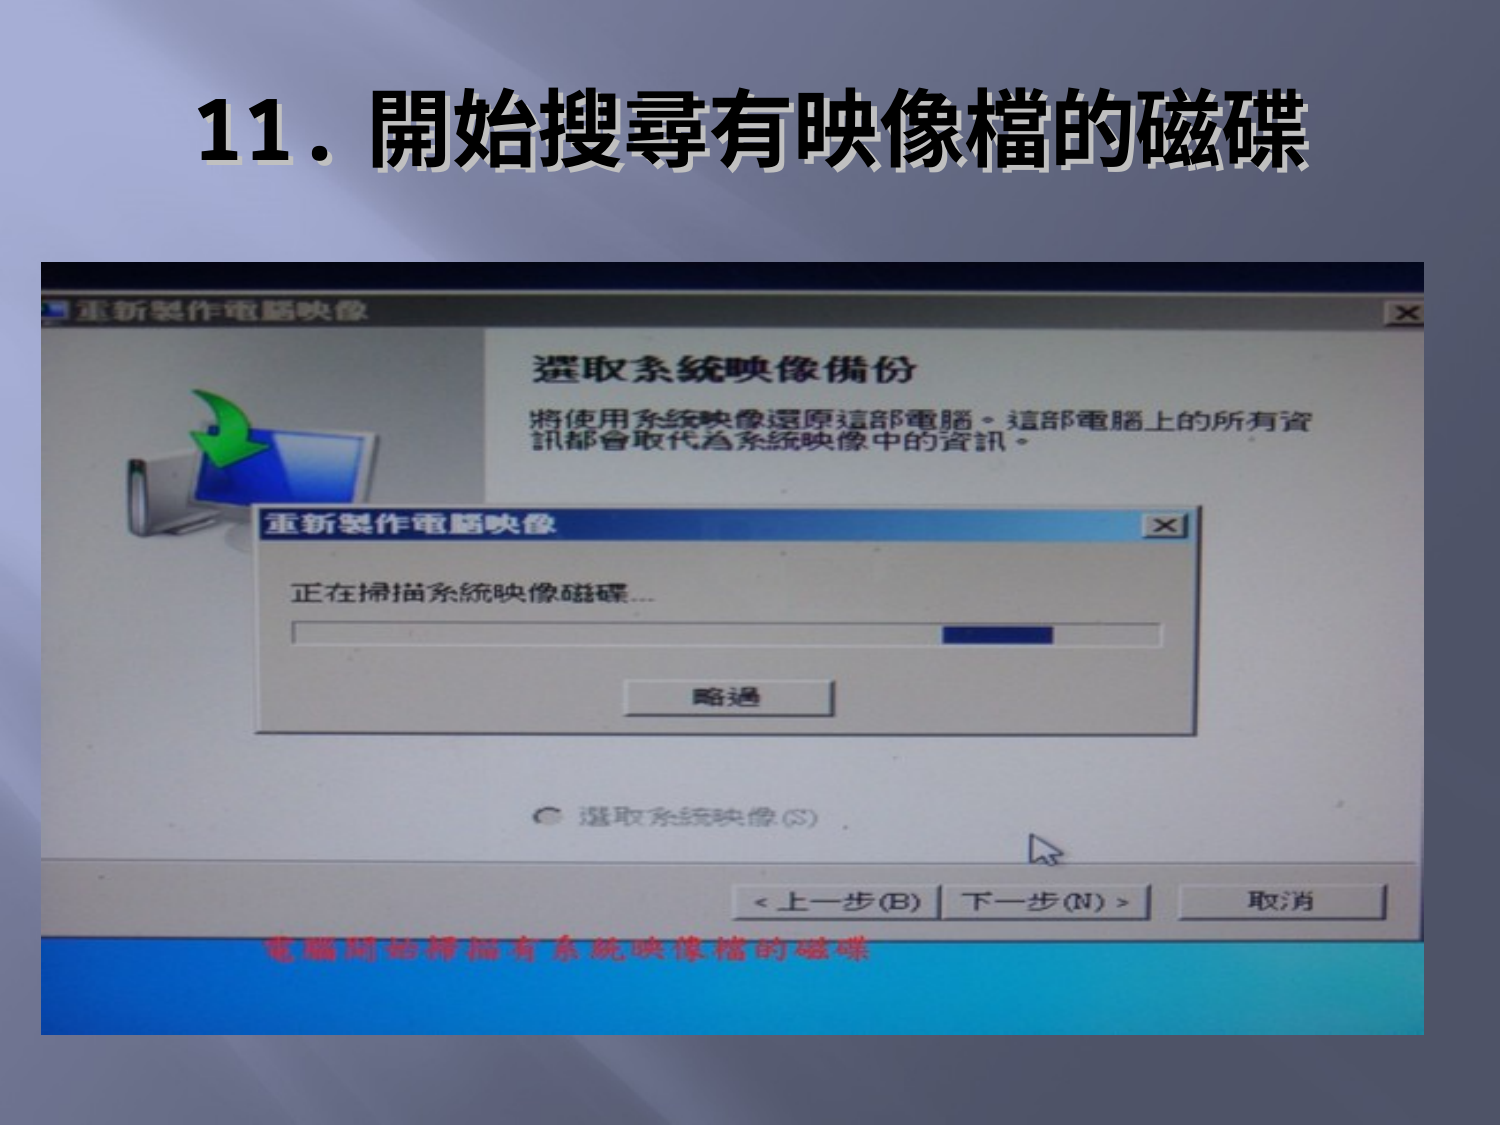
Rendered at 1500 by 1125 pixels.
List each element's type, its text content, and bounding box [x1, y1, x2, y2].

title 11.開始搜尋有映像檔的磁碟 [75, 45, 1426, 209]
picture [41, 262, 1424, 1035]
